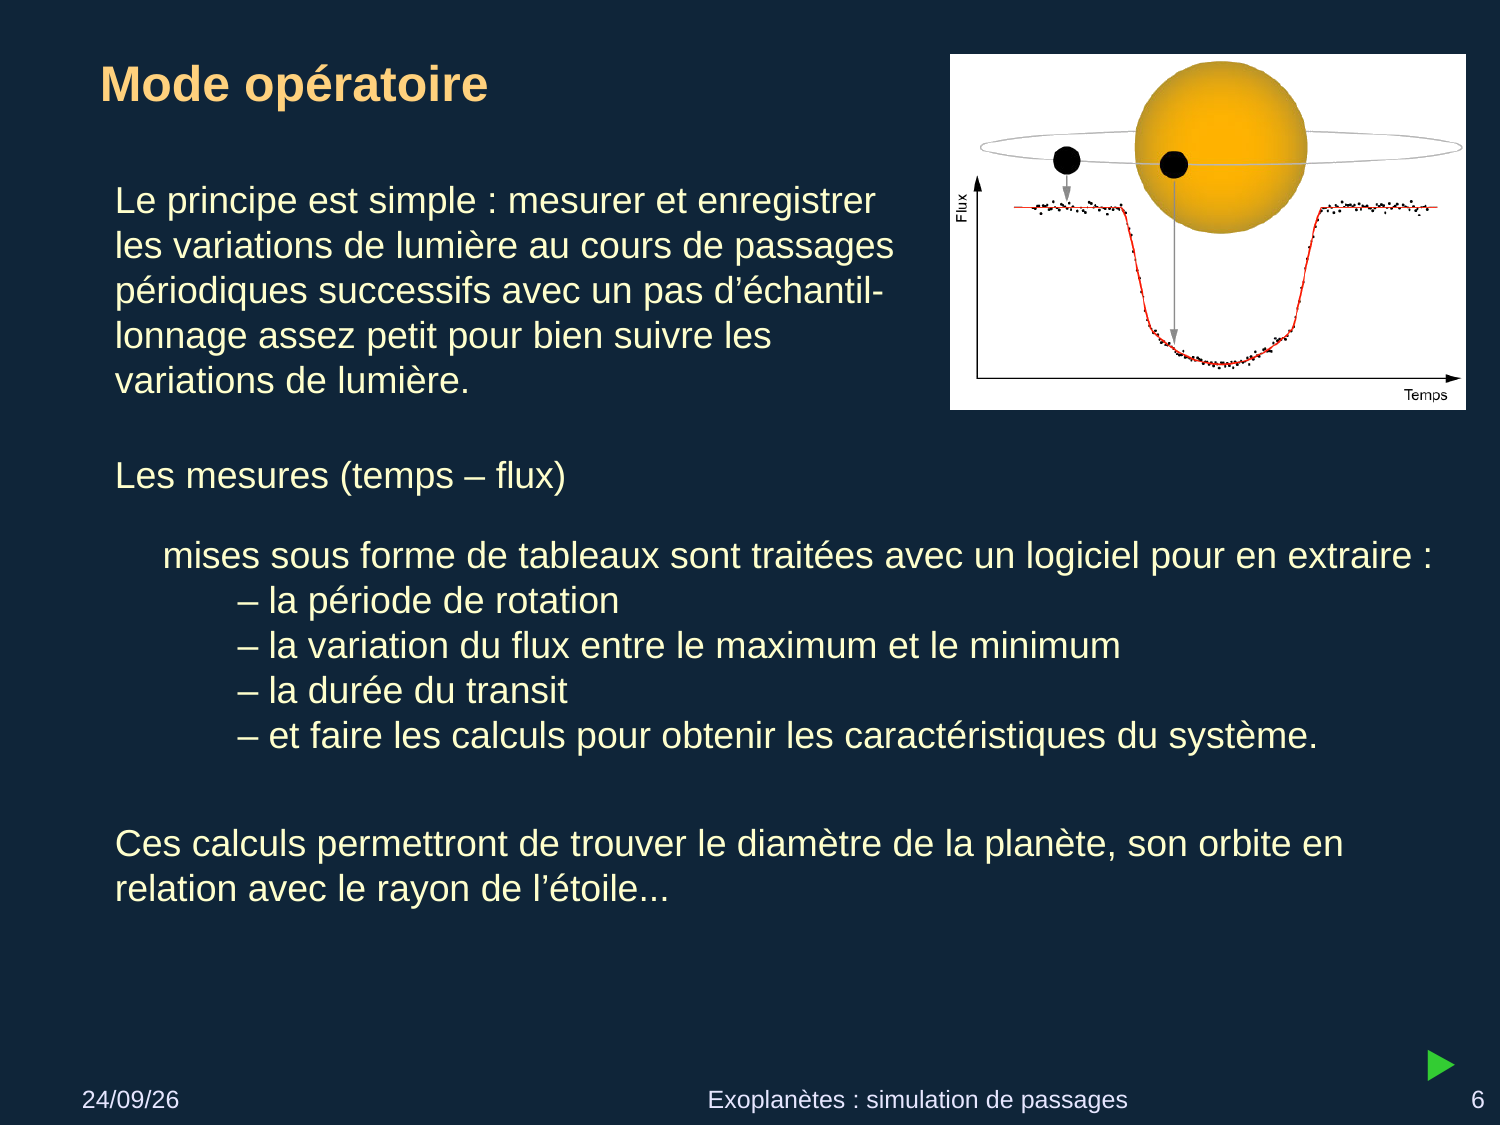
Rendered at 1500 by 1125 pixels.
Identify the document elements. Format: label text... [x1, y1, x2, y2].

text_box mises sous forme de tableaux sont traitées avec un logiciel pour en extraire : – la période de rotation – la variation du flux entre le maximum et le minimum – la durée du transit – et faire les calculs pour obtenir les caractéristiques du système. [147, 522, 1500, 764]
text_box Mode opératoire [85, 44, 504, 120]
text_box Les mesures (temps – flux) [100, 443, 1424, 504]
text_box Ces calculs permettront de trouver le diamètre de la planète, son orbite en relation avec le rayon de l’étoile... [100, 811, 1453, 918]
text_box Le principe est simple : mesurer et enregistrer les variations de lumière au cours de passages périodiques successifs avec un pas d’échantil-lonnage assez petit pour bien suivre les variations de lumière. [100, 168, 940, 409]
picture [950, 54, 1466, 410]
text_box  [1409, 1034, 1475, 1096]
